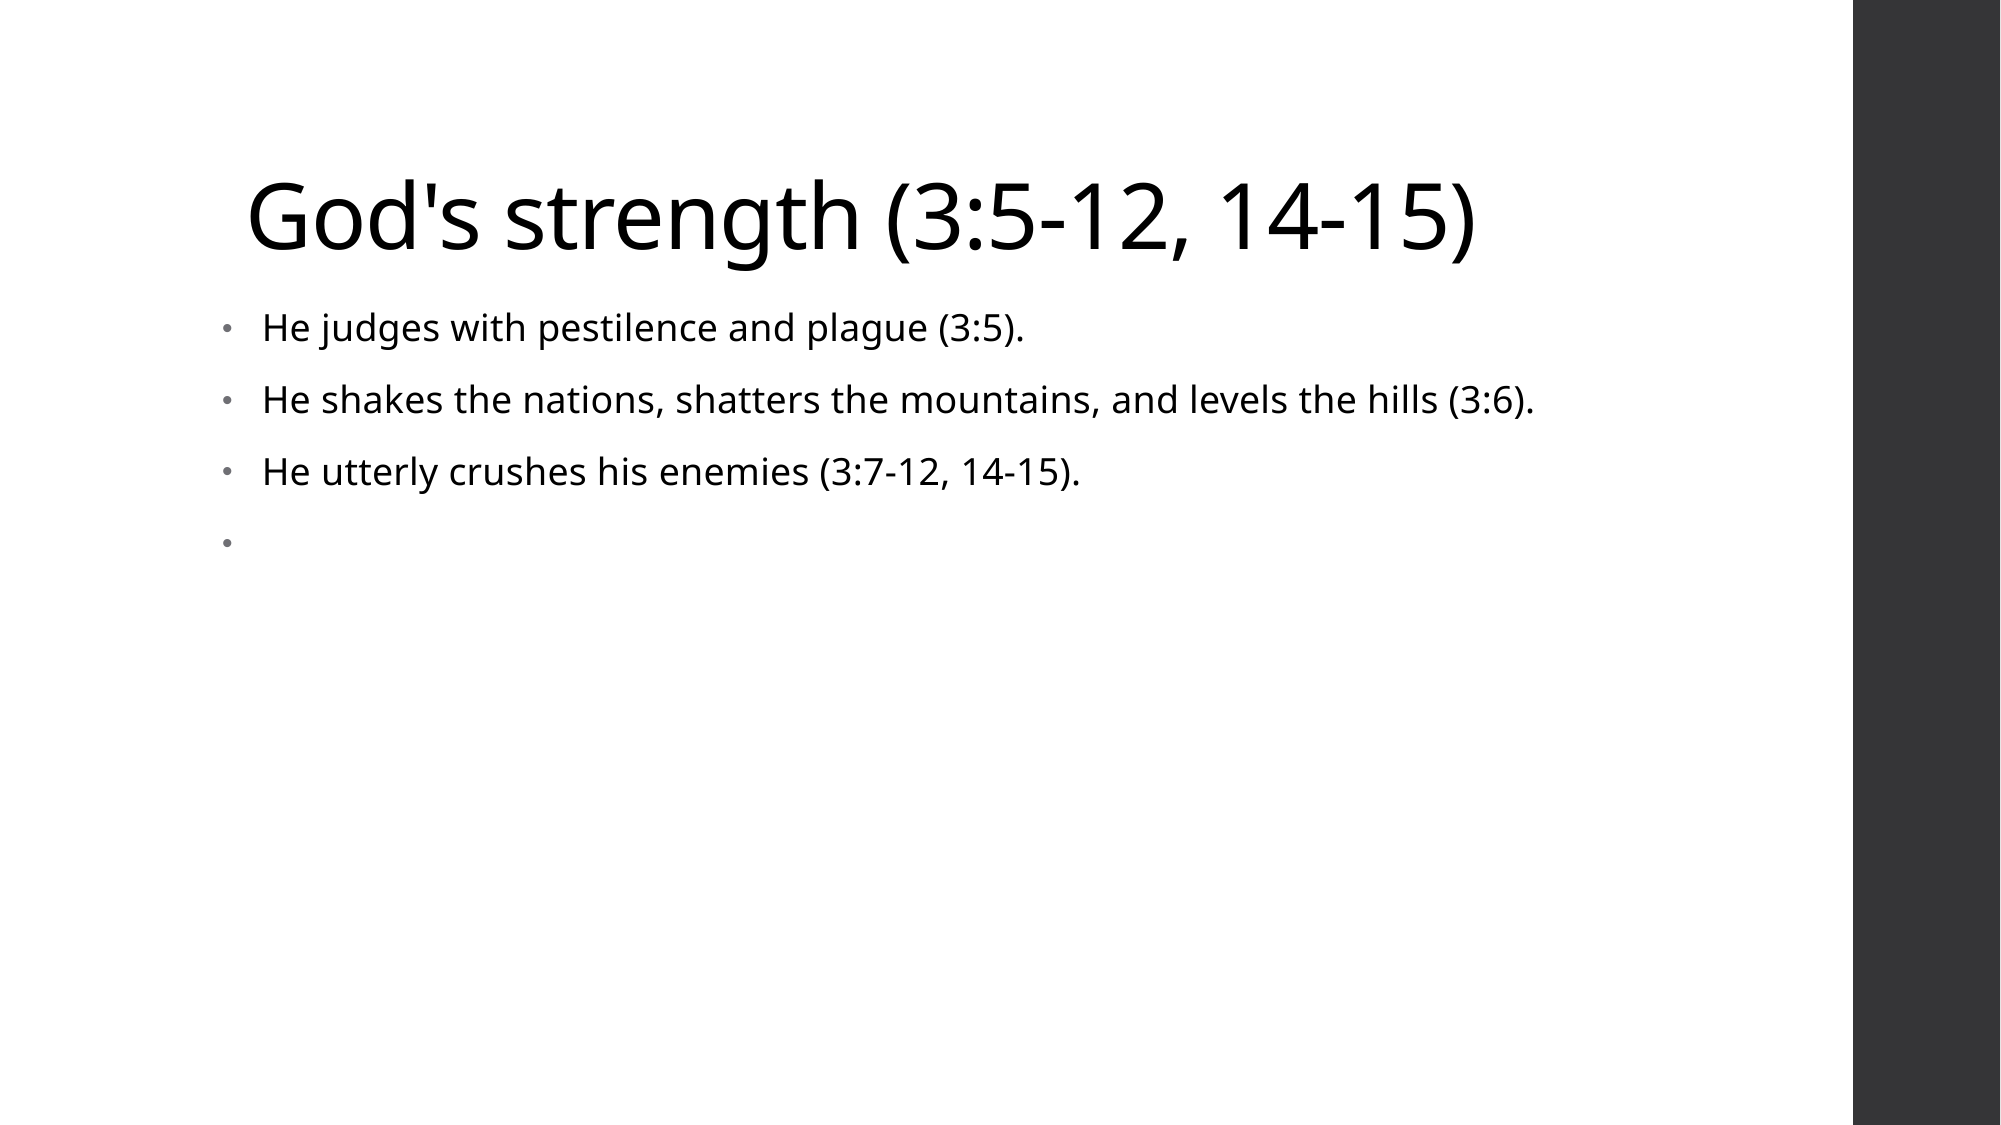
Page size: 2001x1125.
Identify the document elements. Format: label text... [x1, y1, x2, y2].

title God's strength (3:5-12, 14-15) [206, 60, 1797, 278]
list He judges with pestilence and plague (3:5). He shakes the nations, shatters the mountains, and levels the hills (3:6). He utterly crushes his enemies (3:7-12, 14-15). [206, 299, 1617, 1014]
